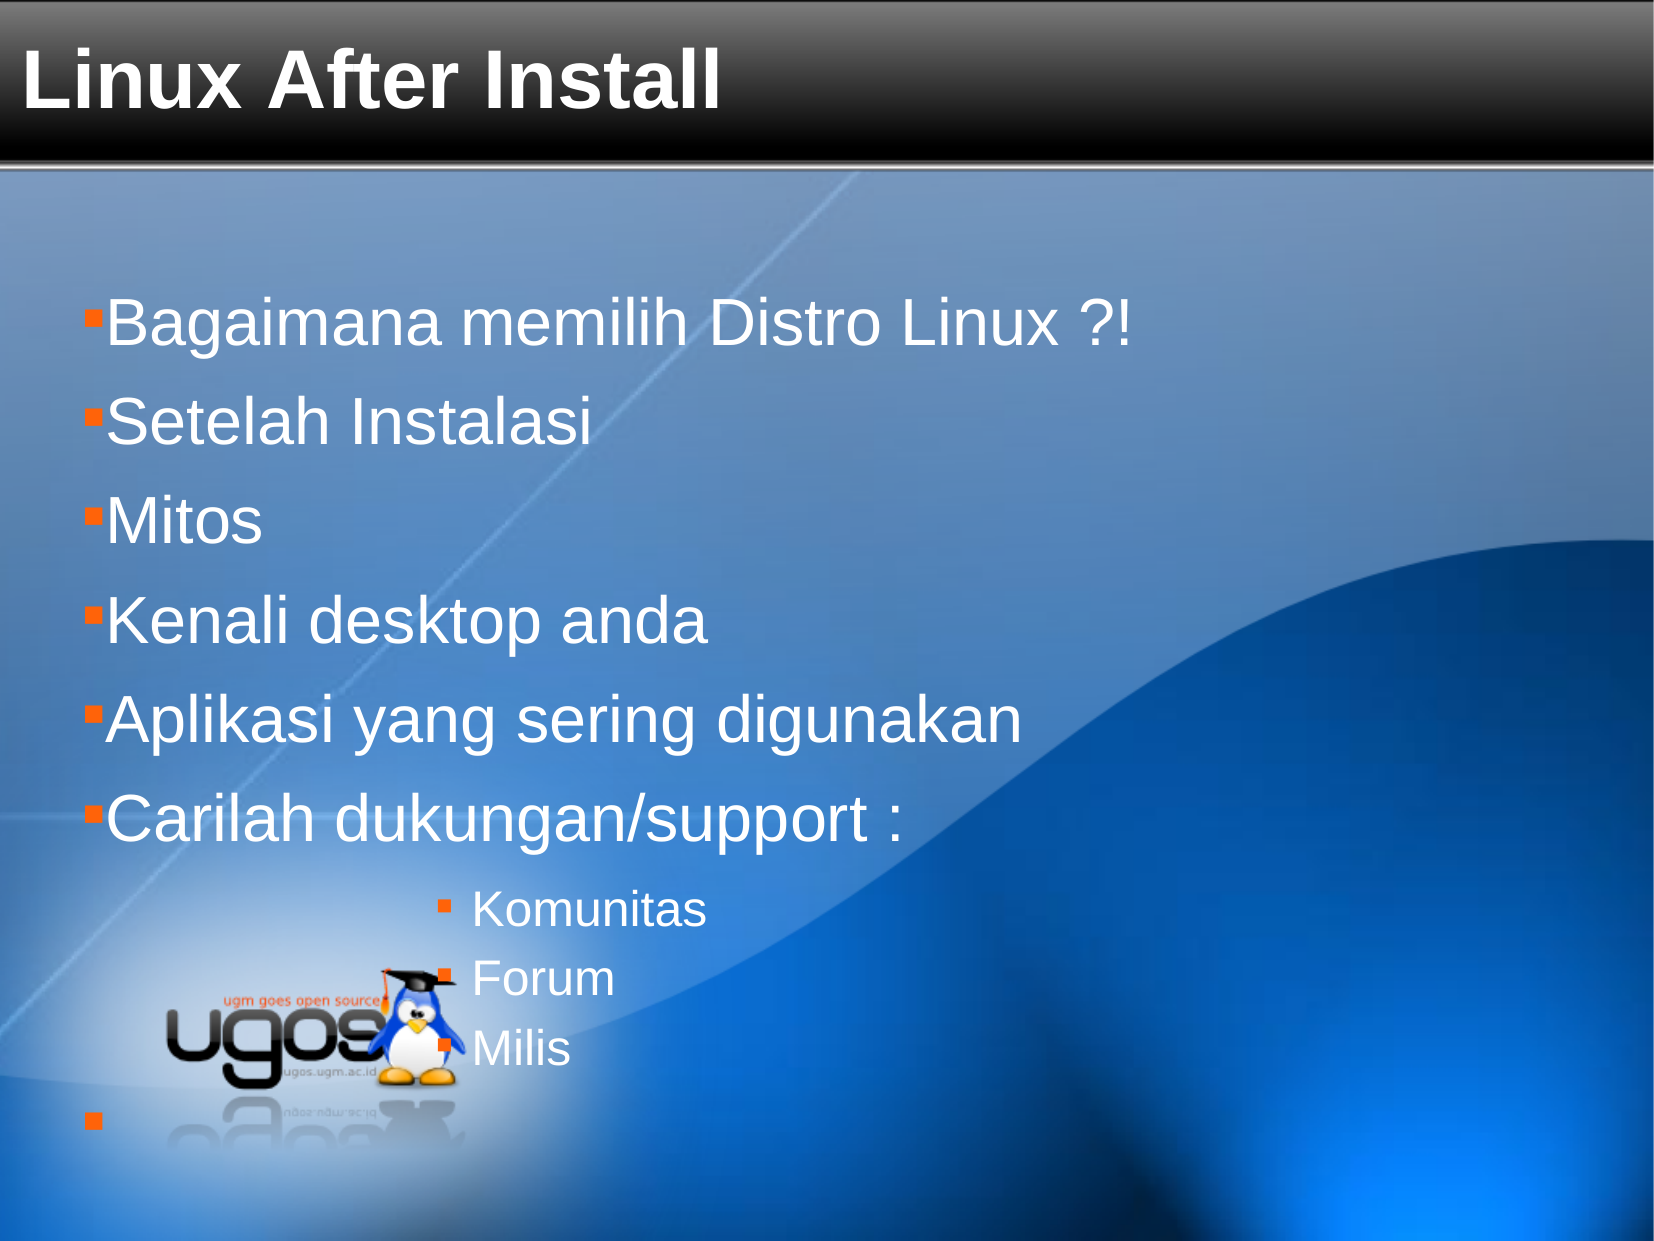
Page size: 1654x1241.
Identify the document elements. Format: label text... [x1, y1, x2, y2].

list Bagaimana memilih Distro Linux ?! Setelah Instalasi Mitos Kenali desktop anda Aplikasi yang sering digunakan Carilah dukungan/support : Komunitas Forum Milis [82, 290, 1571, 1169]
title Linux After Install [21, 14, 1654, 151]
picture [0, 0, 1654, 1241]
